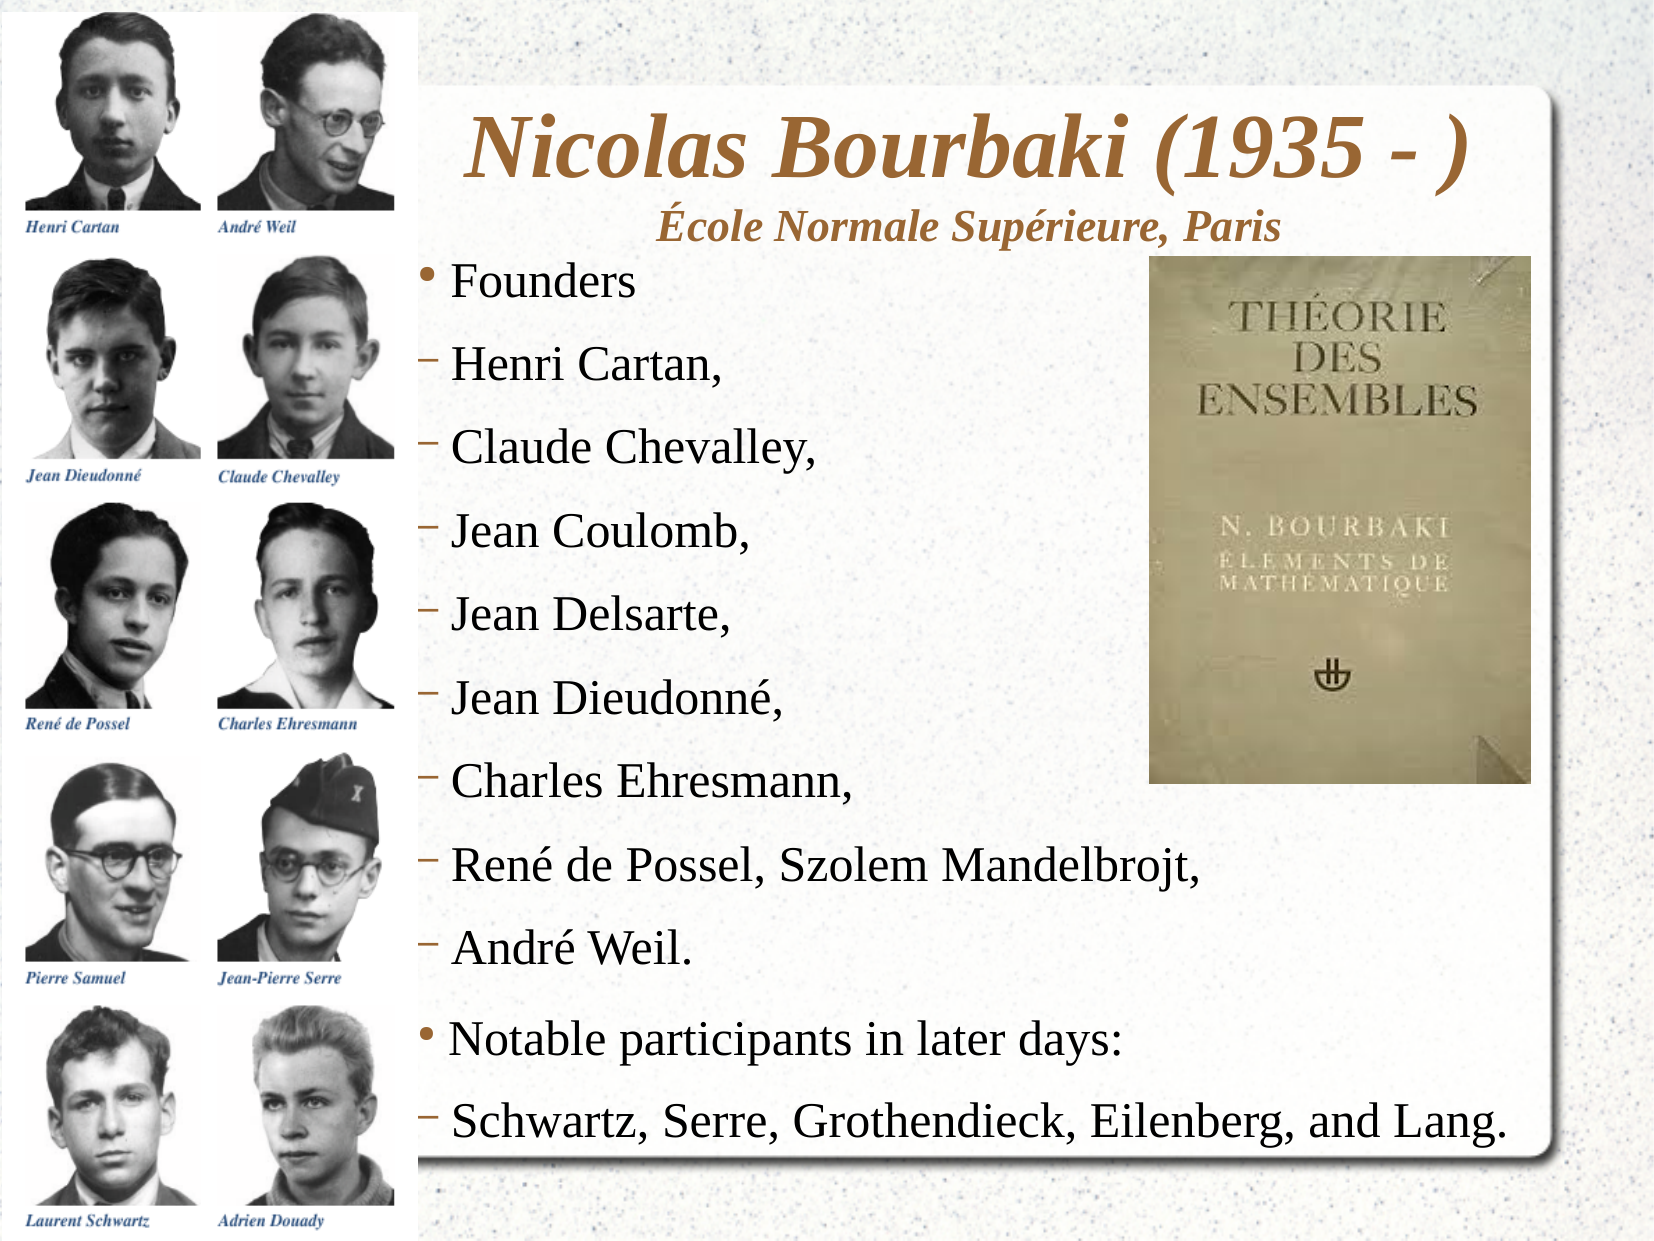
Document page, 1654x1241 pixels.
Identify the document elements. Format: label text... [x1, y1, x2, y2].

picture [2, 12, 418, 1241]
picture [1149, 256, 1531, 784]
list Founders Henri Cartan, Claude Chevalley, Jean Coulomb, Jean Delsarte, Jean Dieudonné, Charles Ehresmann, René de Possel, Szolem Mandelbrojt, André Weil. Notable participants in later days: Schwartz, Serre, Grothendieck, Eilenberg, and Lang. [418, 242, 1556, 1209]
title Nicolas Bourbaki (1935 - ) École Normale Supérieure, Paris [418, 86, 1556, 239]
